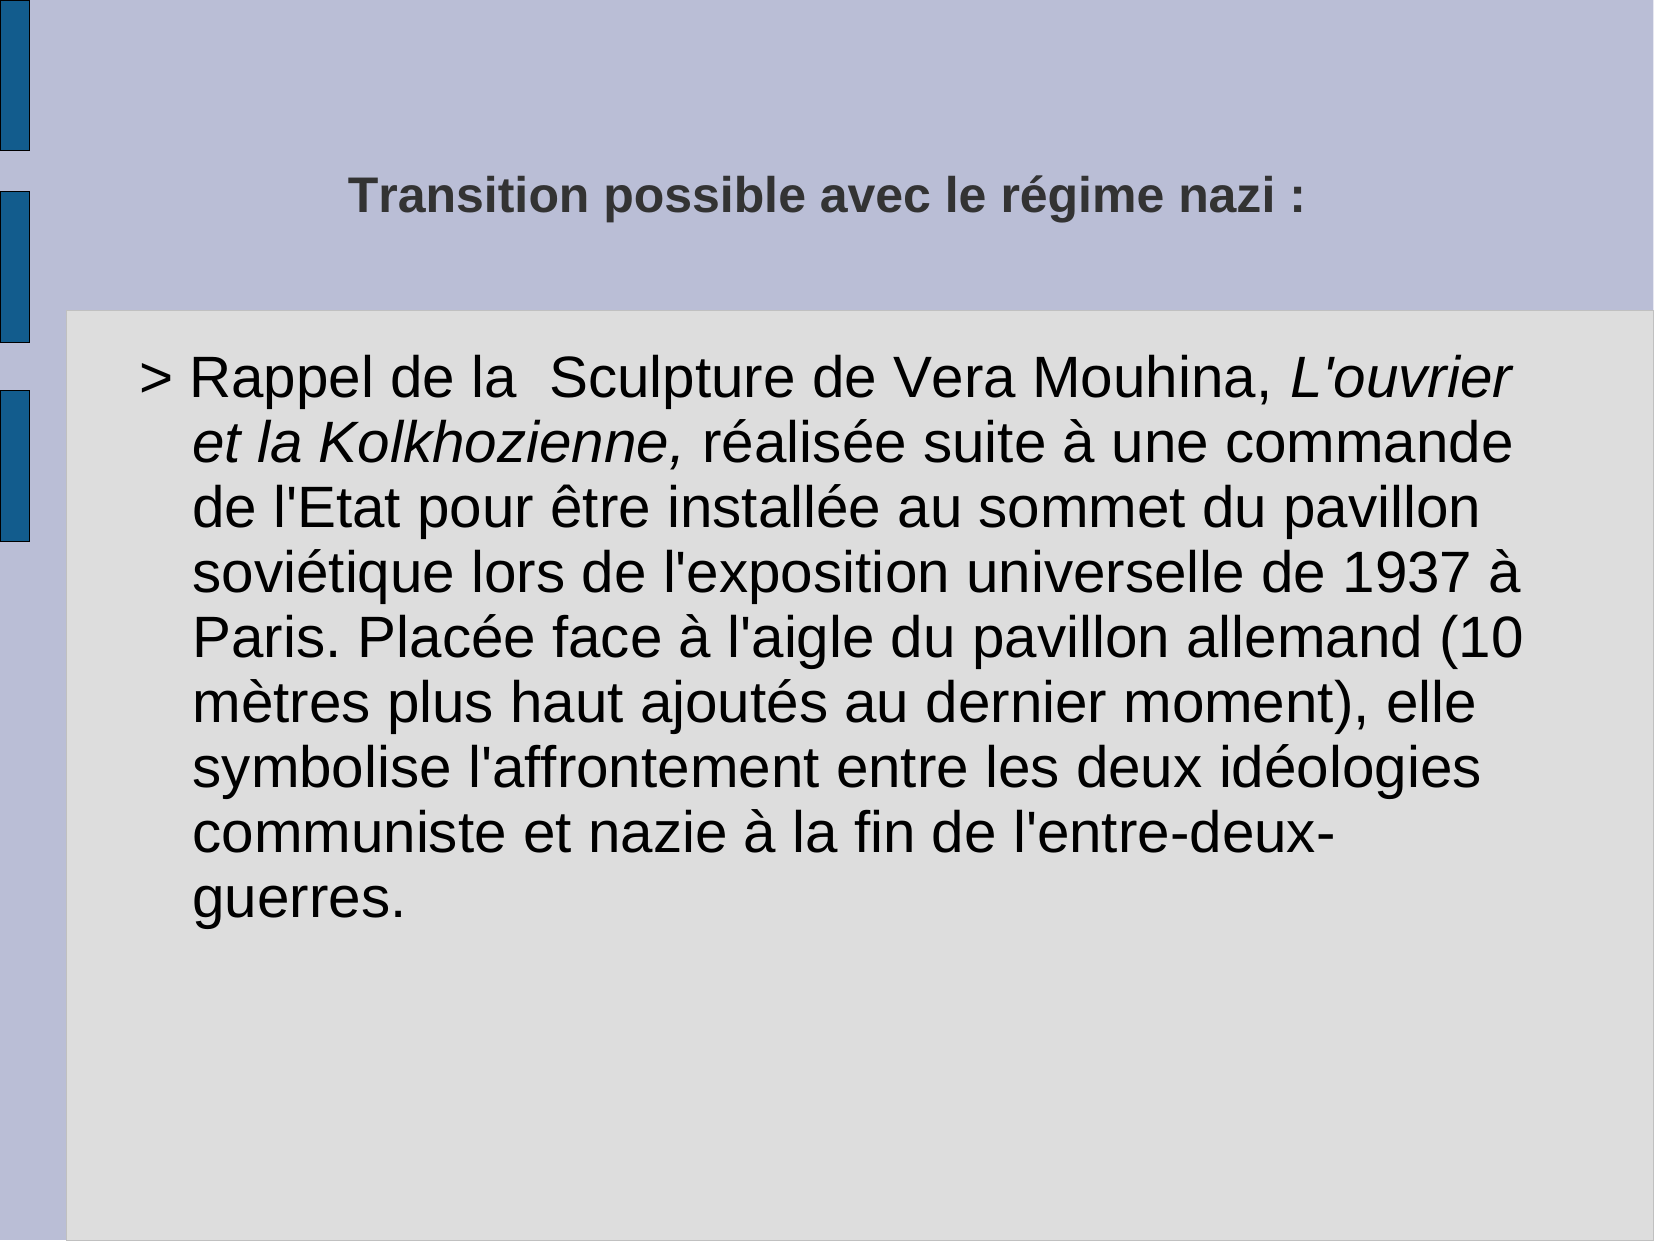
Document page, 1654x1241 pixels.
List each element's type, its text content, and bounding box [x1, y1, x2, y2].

list > Rappel de la Sculpture de Vera Mouhina, L'ouvrier et la Kolkhozienne, réalisée suite à une commande de l'Etat pour être installée au sommet du pavillon soviétique lors de l'exposition universelle de 1937 à Paris. Placée face à l'aigle du pavillon allemand (10 mètres plus haut ajoutés au dernier moment), elle symbolise l'affrontement entre les deux idéologies communiste et nazie à la fin de l'entre-deux-guerres. [121, 344, 1534, 1127]
title Transition possible avec le régime nazi : [121, 91, 1534, 299]
